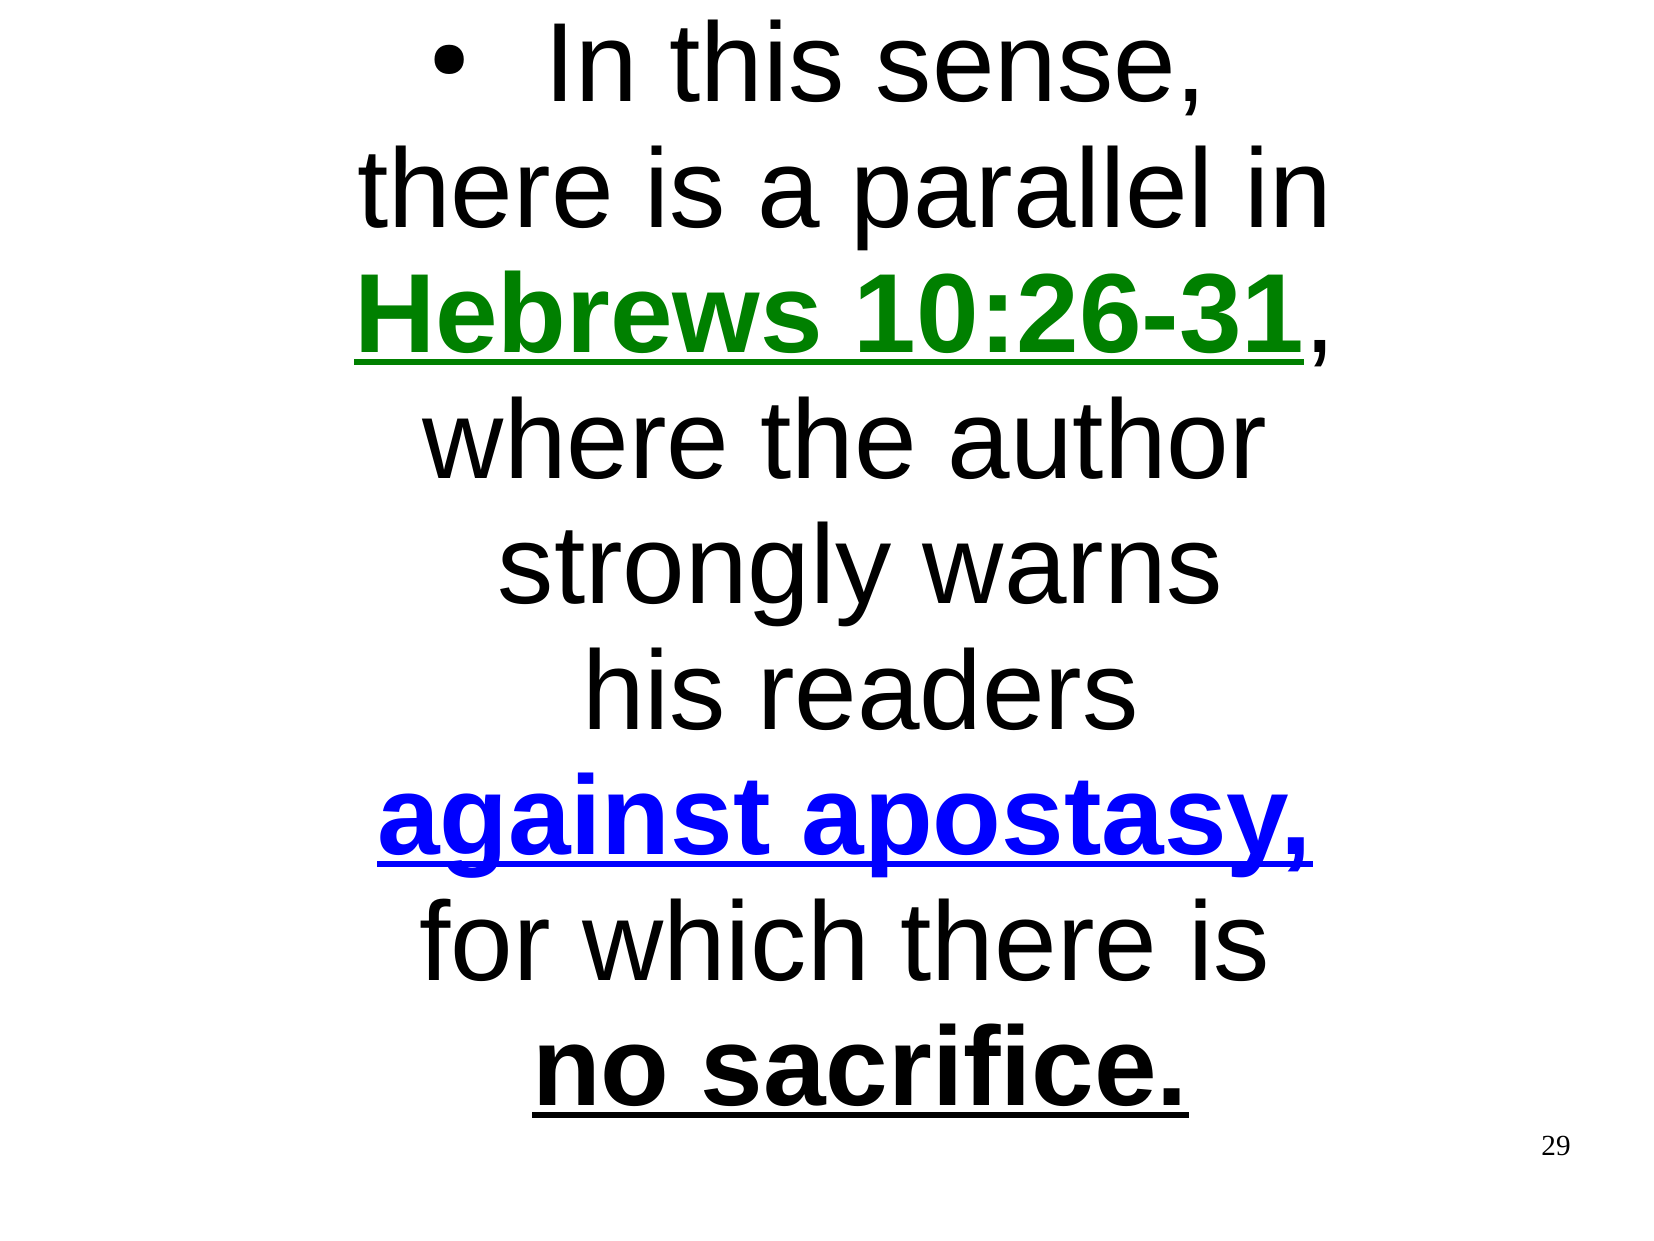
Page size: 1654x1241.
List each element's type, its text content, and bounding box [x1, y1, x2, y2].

list In this sense, there is a parallel in Hebrews 10:26-31, where the author strongly warns his readers against apostasy, for which there is no sacrifice. [0, 0, 1651, 1238]
